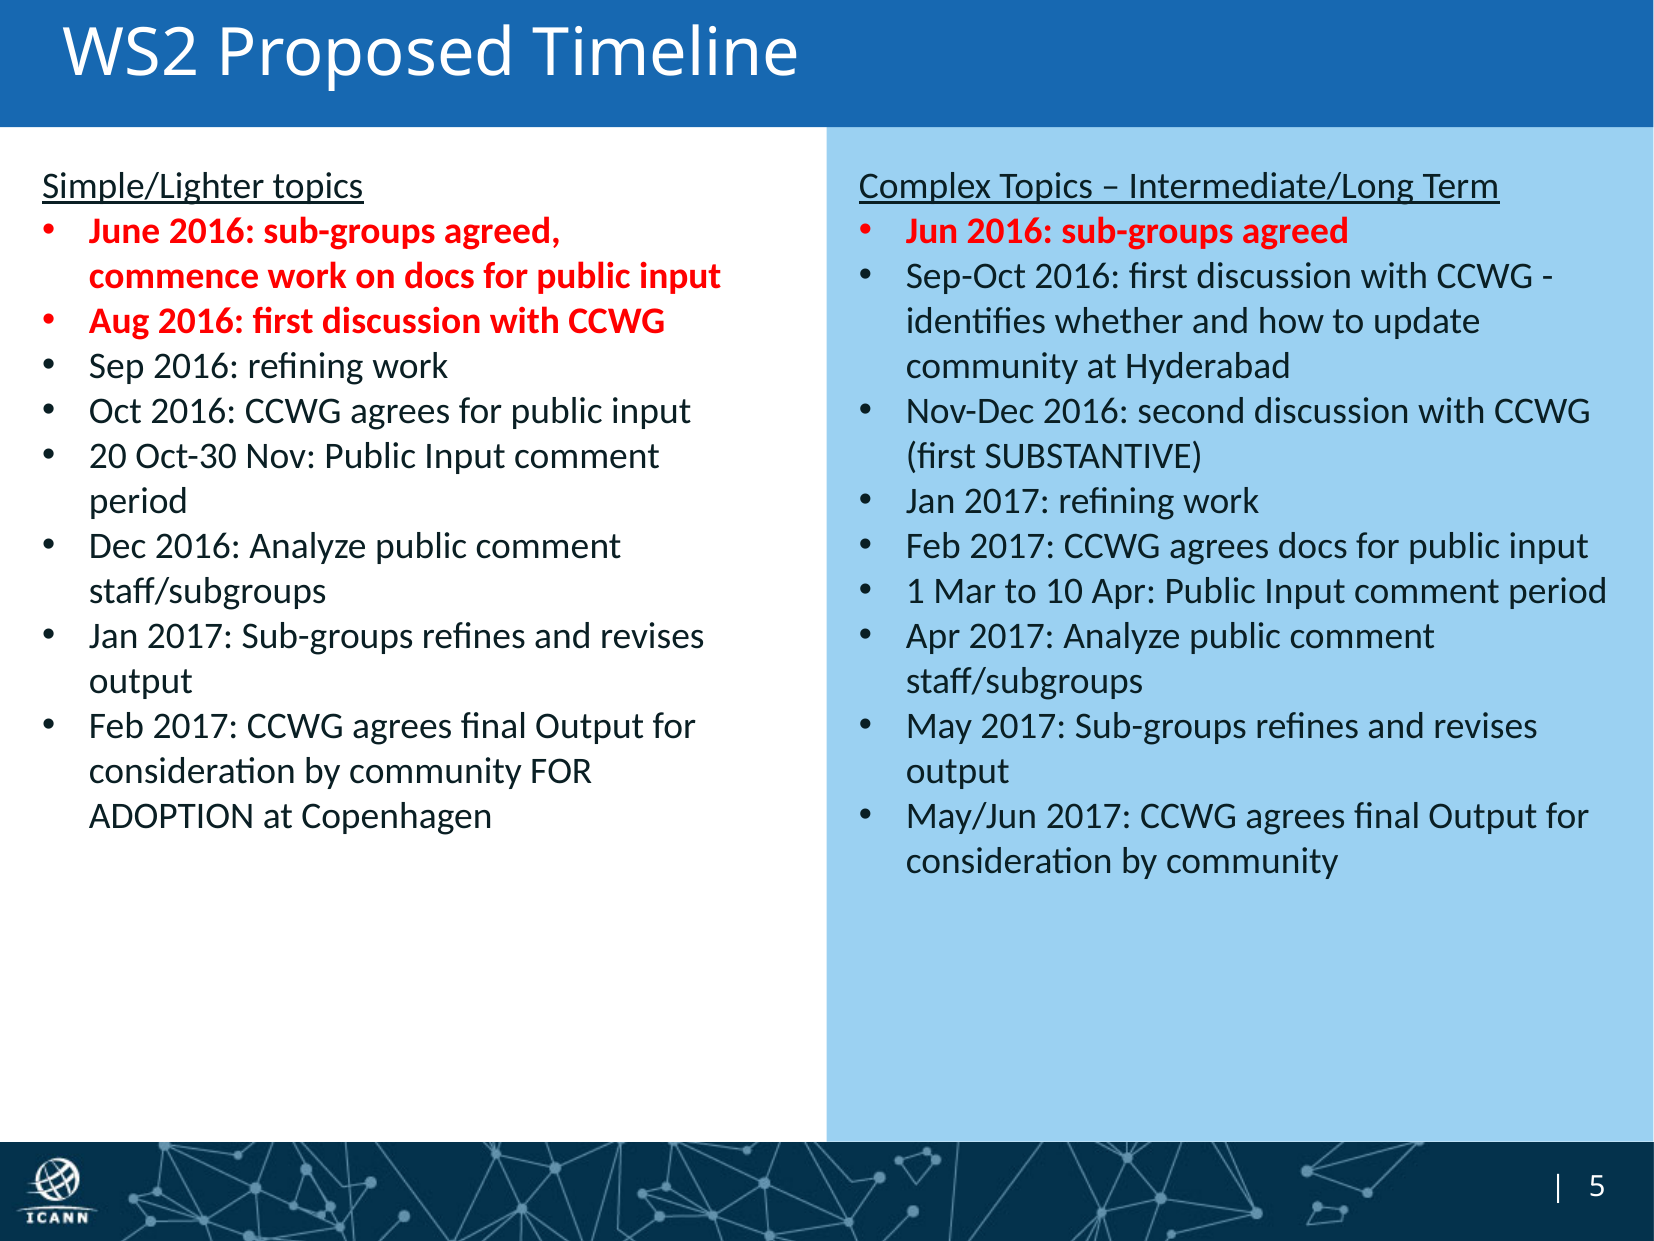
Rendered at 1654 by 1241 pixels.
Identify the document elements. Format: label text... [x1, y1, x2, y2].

text_box Complex Topics – Intermediate/Long Term Jun 2016: sub-groups agreed Sep-Oct 2016: first discussion with CCWG - identifies whether and how to update community at Hyderabad Nov-Dec 2016: second discussion with CCWG (first SUBSTANTIVE) Jan 2017: refining work Feb 2017: CCWG agrees docs for public input 1 Mar to 10 Apr: Public Input comment period Apr 2017: Analyze public comment staff/subgroups May 2017: Sub-groups refines and revises output May/Jun 2017: CCWG agrees final Output for consideration by community [858, 161, 1619, 1038]
text_box Simple/Lighter topics June 2016: sub-groups agreed, commence work on docs for public input Aug 2016: first discussion with CCWG Sep 2016: refining work Oct 2016: CCWG agrees for public input 20 Oct-30 Nov: Public Input comment period Dec 2016: Analyze public comment staff/subgroups Jan 2017: Sub-groups refines and revises output Feb 2017: CCWG agrees final Output for consideration by community FOR ADOPTION at Copenhagen [42, 161, 734, 941]
picture [0, 1142, 1654, 1241]
text_box [826, 128, 1654, 1142]
title WS2 Proposed Timeline [0, 0, 1654, 128]
